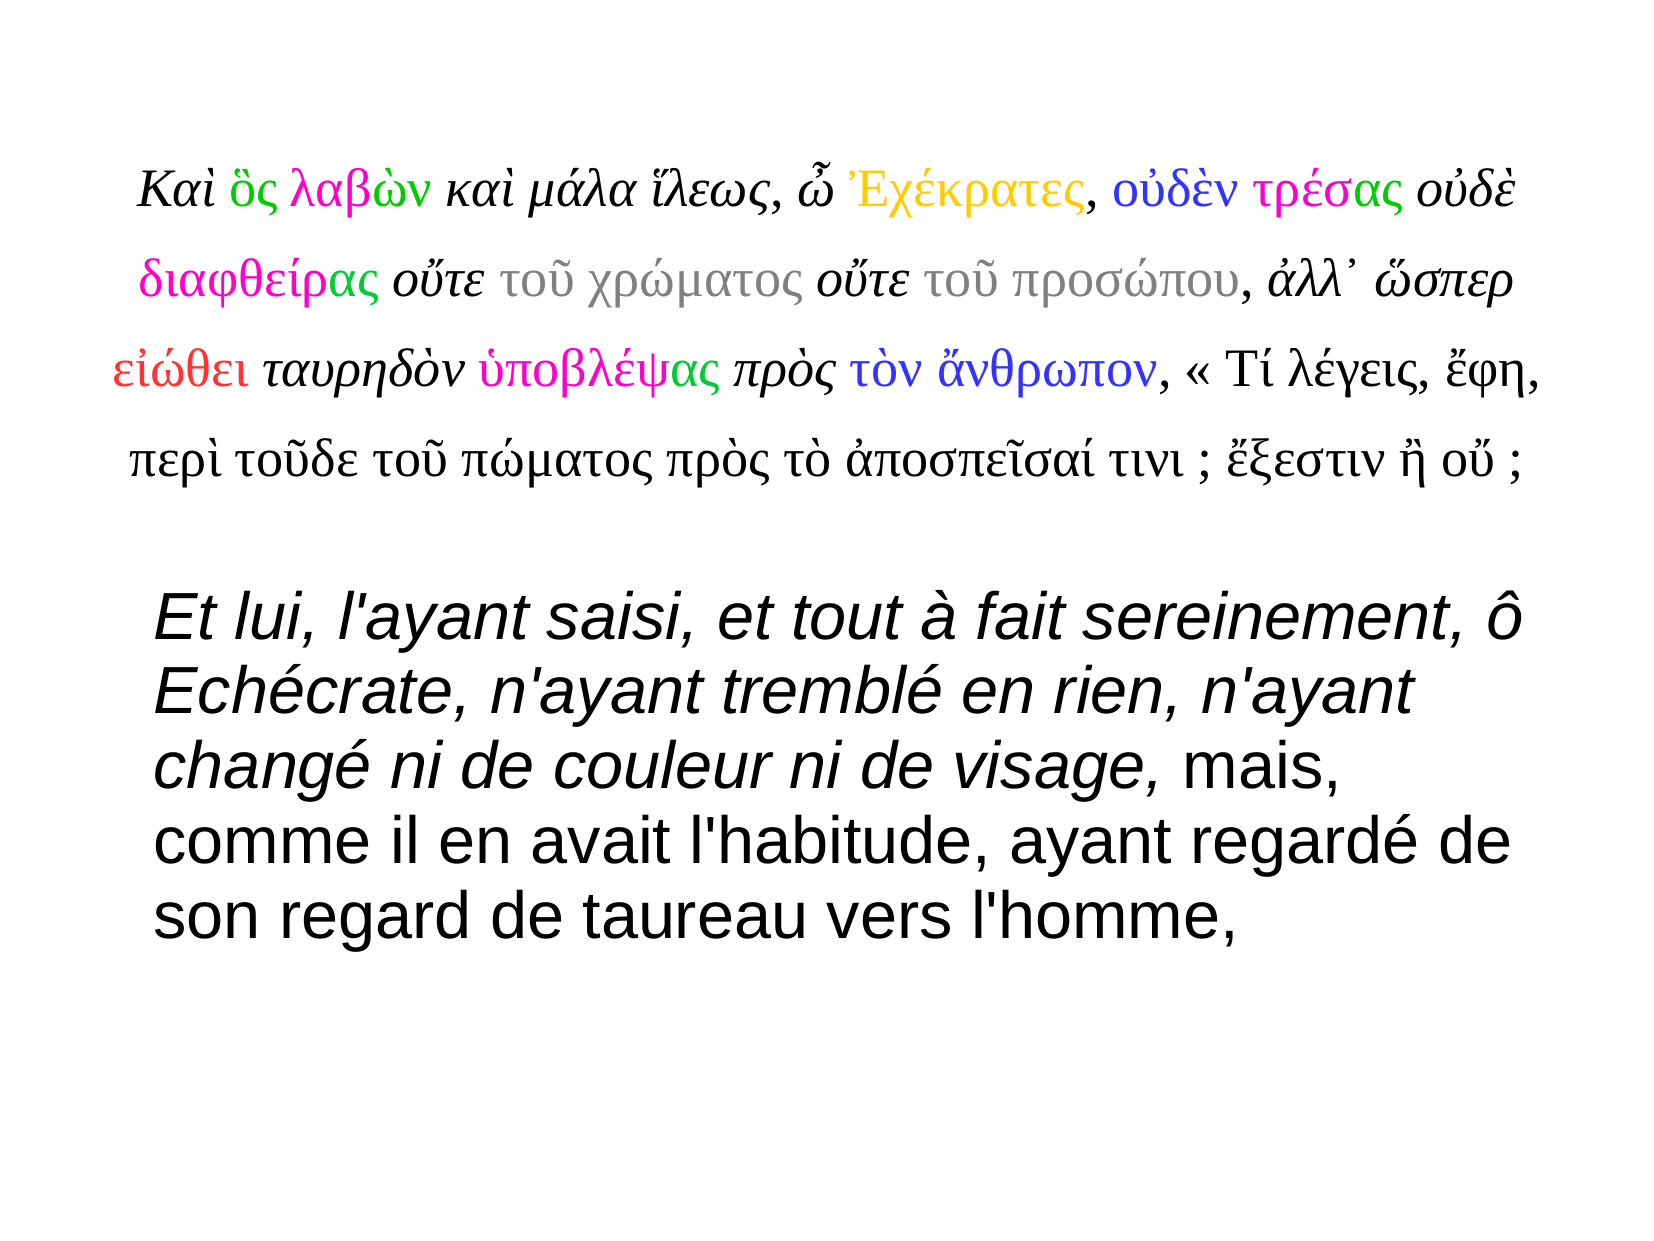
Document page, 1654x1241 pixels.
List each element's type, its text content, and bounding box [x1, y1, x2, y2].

title Καὶ ὃς λαβὼν καὶ μάλα ἵλεως, ὦ Ἐχέκρατες, οὐδὲν τρέσας οὐδὲ διαφθείρας οὔτε τοῦ χρώματος οὔτε τοῦ προσώπου, ἀλλ᾽ ὥσπερ εἰώθει ταυρηδὸν ὑποβλέψας πρὸς τὸν ἄνθρωπον, « Τί λέγεις, ἔφη, περὶ τοῦδε τοῦ πώματος πρὸς τὸ ἀποσπεῖσαί τινι ; ἔξεστιν ἢ οὔ ; [82, 49, 1571, 567]
list Et lui, l'ayant saisi, et tout à fait sereinement, ô Echécrate, n'ayant tremblé en rien, n'ayant changé ni de couleur ni de visage, mais, comme il en avait l'habitude, ayant regardé de son regard de taureau vers l'homme, [82, 578, 1571, 1109]
